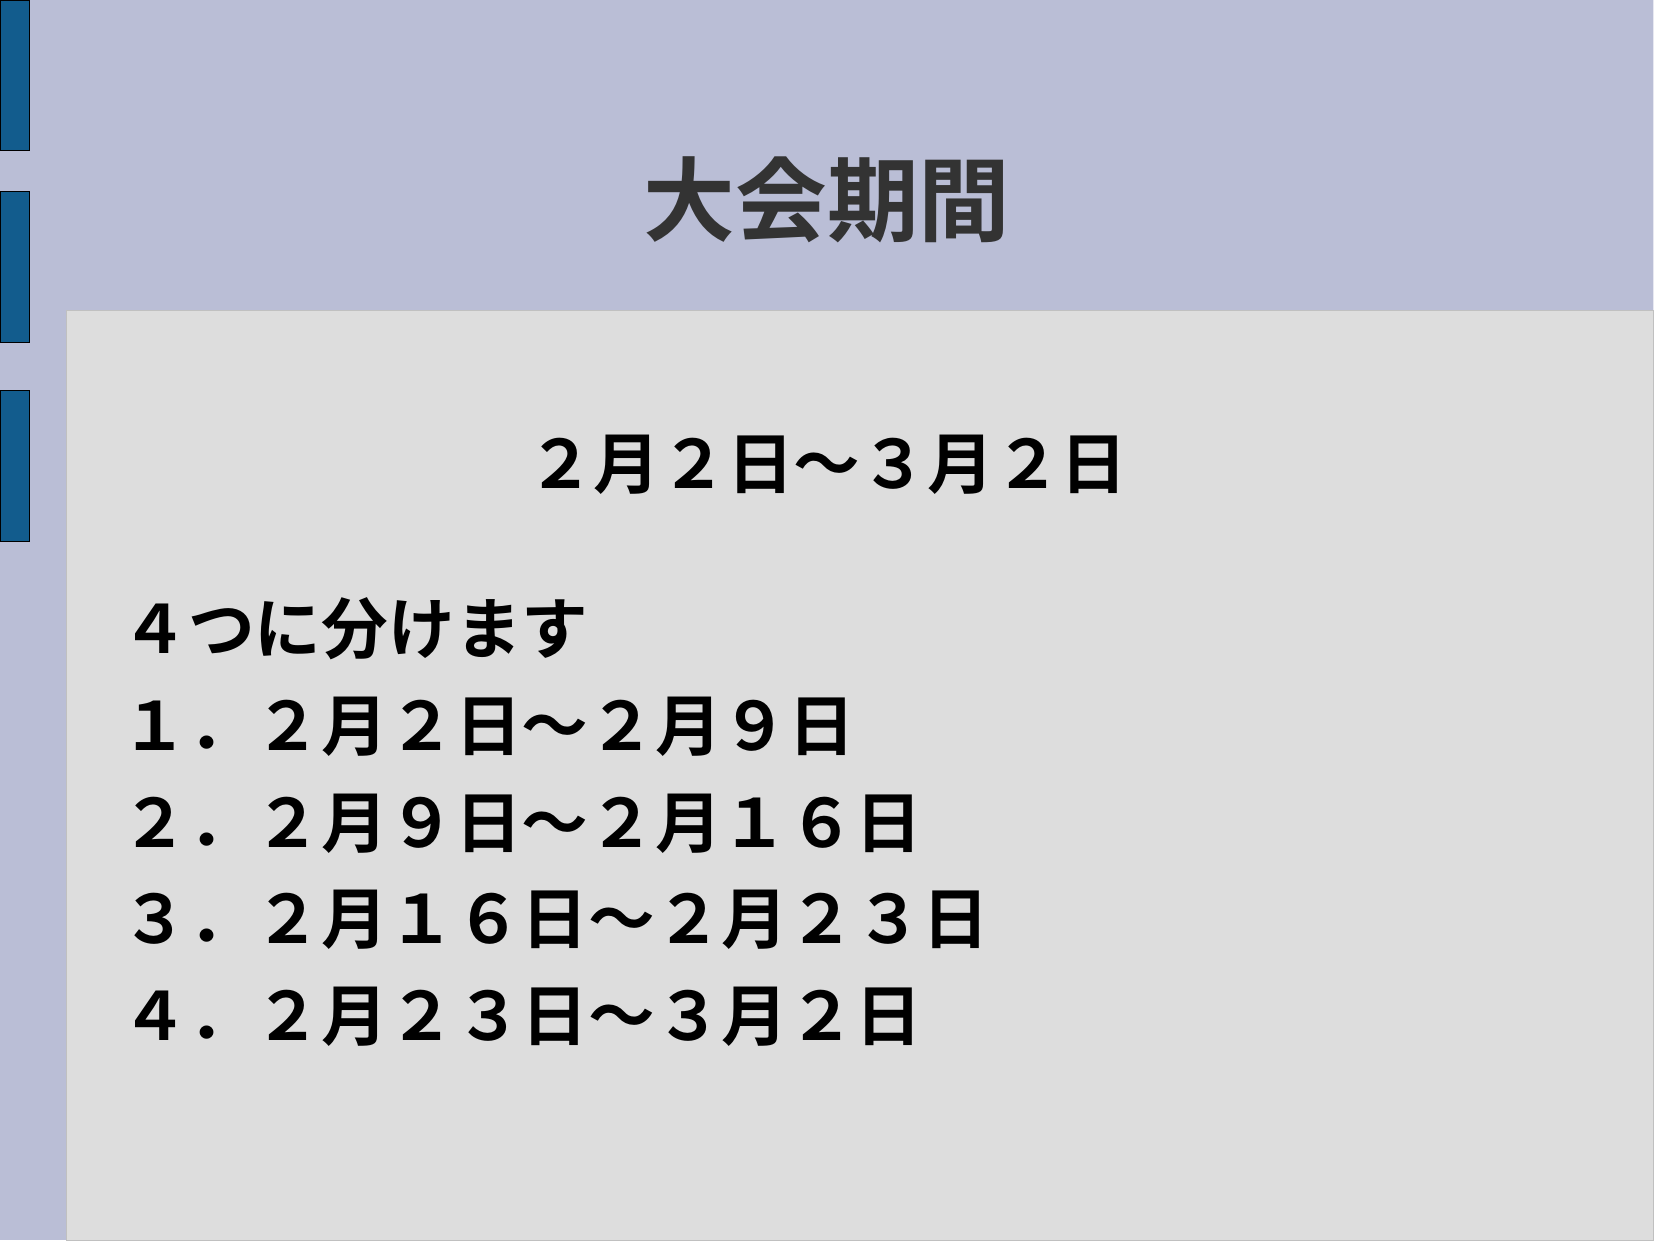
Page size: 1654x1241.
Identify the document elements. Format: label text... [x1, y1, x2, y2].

title 大会期間 [121, 91, 1534, 299]
subtitle ２月２日～３月２日 ４つに分けます １．２月２日～２月９日 ２．２月９日～２月１６日 ３．２月１６日～２月２３日 ４．２月２３日～３月２日 [121, 344, 1534, 1127]
